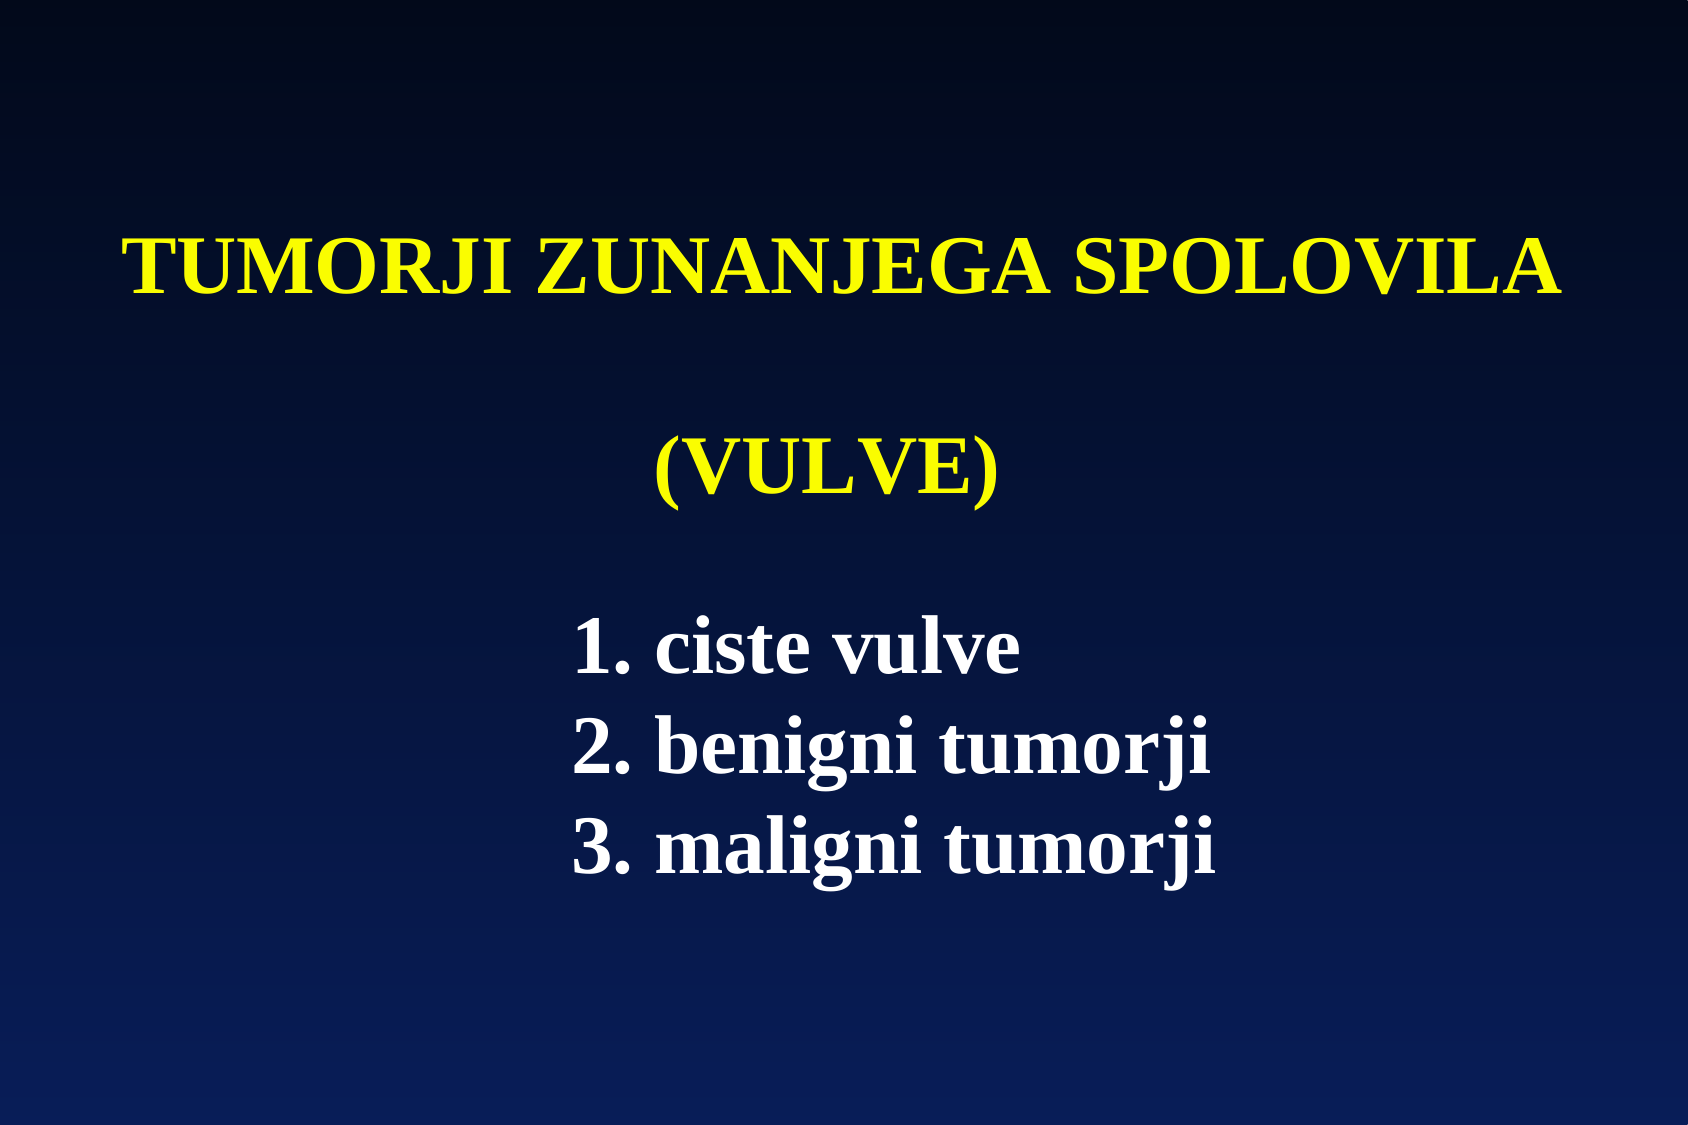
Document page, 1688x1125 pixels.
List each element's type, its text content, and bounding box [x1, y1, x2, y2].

title TUMORJI ZUNANJEGA SPOLOVILA (VULVE) 1. ciste vulve 2. benigni tumorji 3. maligni tumorji [106, 74, 1582, 1025]
subtitle [318, 525, 1369, 826]
